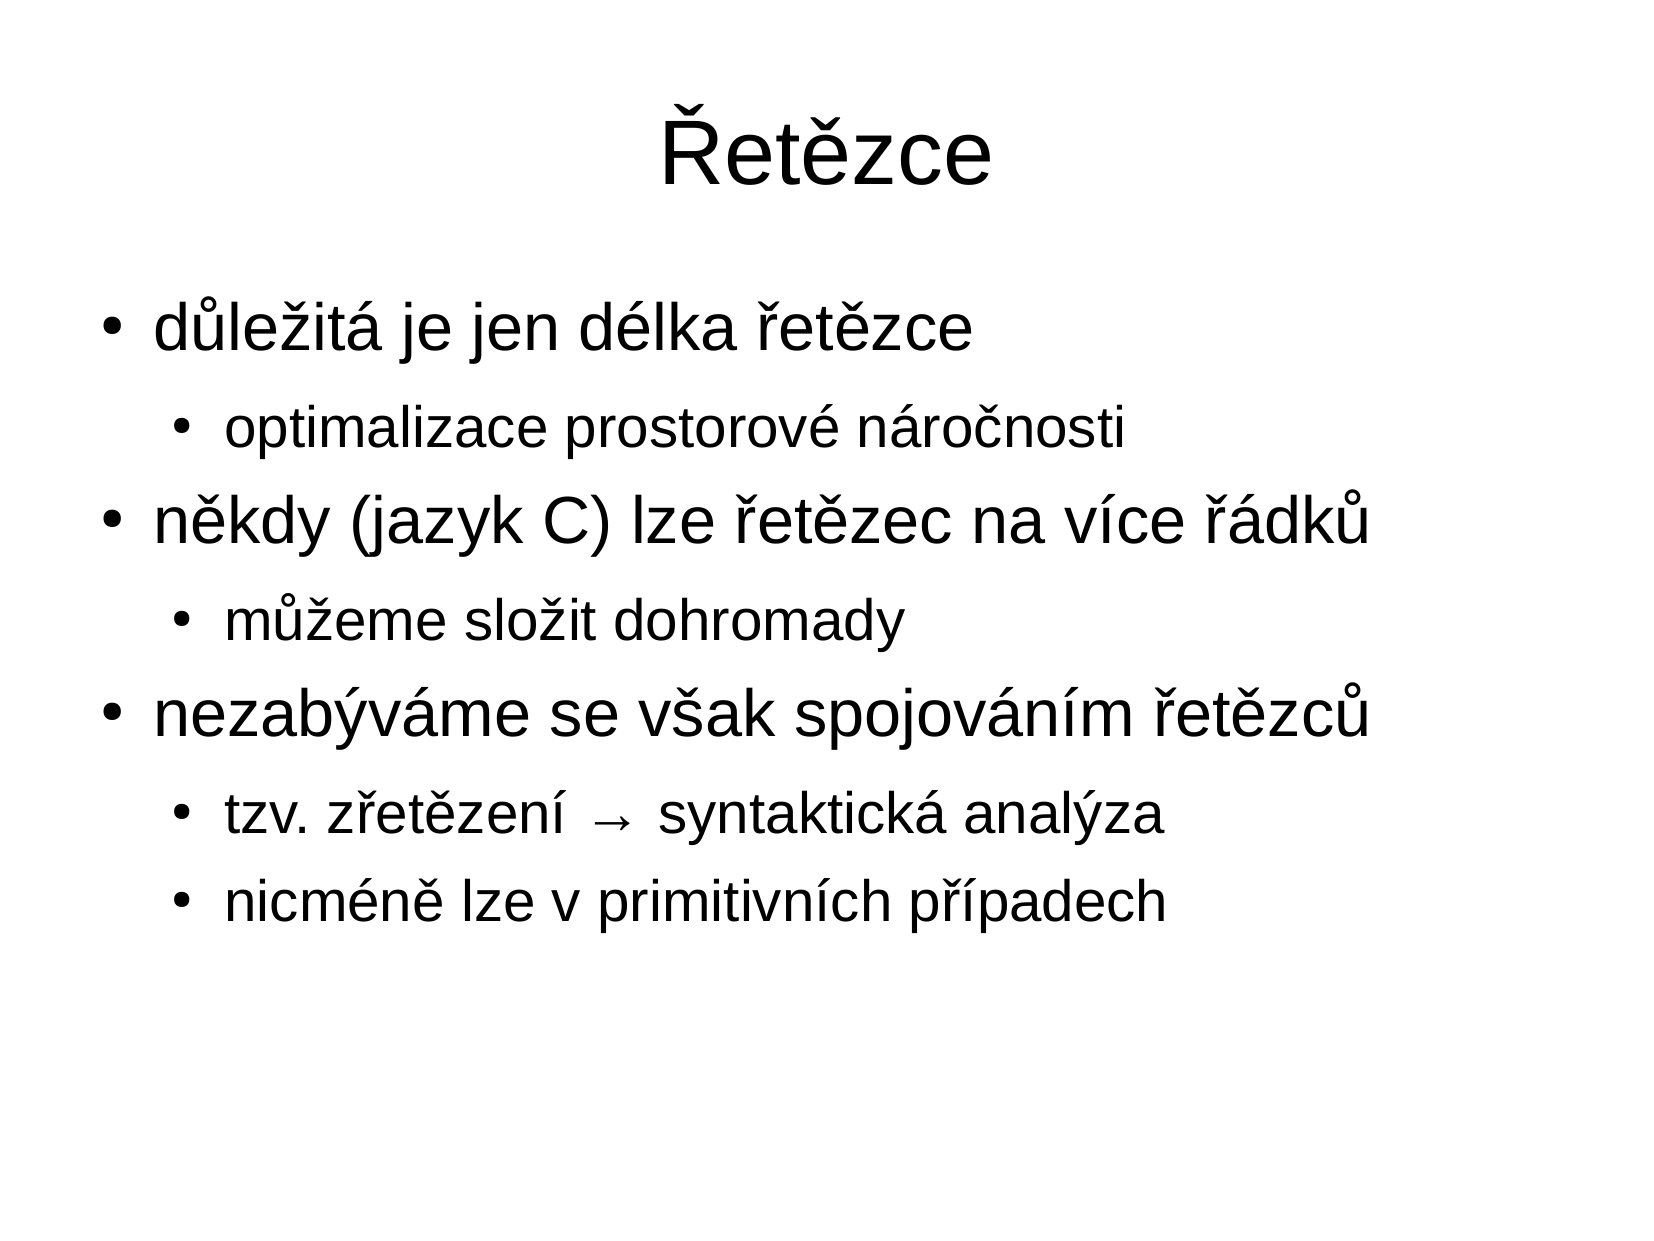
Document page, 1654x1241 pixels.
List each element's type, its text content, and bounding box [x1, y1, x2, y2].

list důležitá je jen délka řetězce optimalizace prostorové náročnosti někdy (jazyk C) lze řetězec na více řádků můžeme složit dohromady nezabýváme se však spojováním řetězců tzv. zřetězení → syntaktická analýza nicméně lze v primitivních případech [82, 290, 1571, 1094]
title Řetězce [82, 56, 1571, 250]
